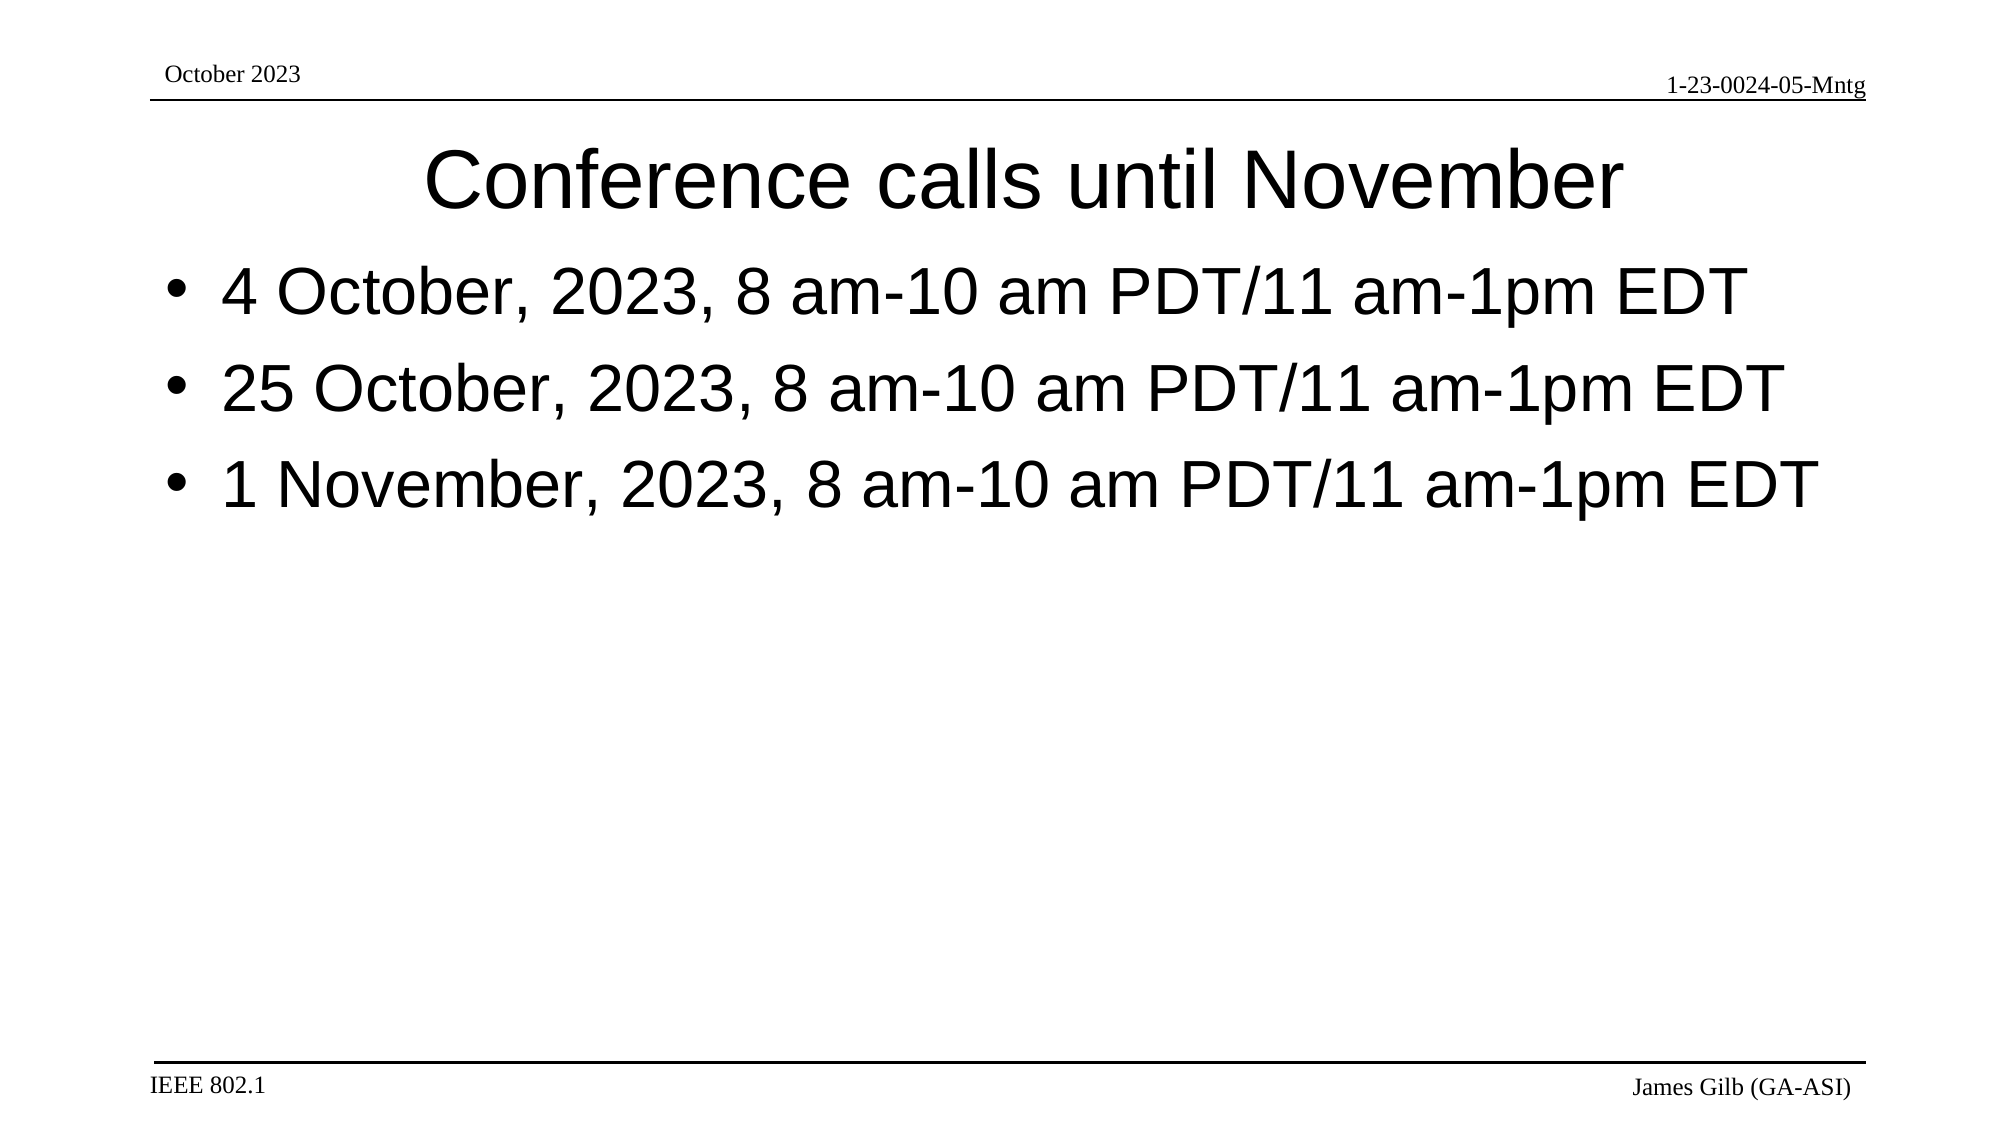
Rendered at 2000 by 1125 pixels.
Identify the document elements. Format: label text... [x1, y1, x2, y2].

list 4 October, 2023, 8 am-10 am PDT/11 am-1pm EDT 25 October, 2023, 8 am-10 am PDT/11 am-1pm EDT 1 November, 2023, 8 am-10 am PDT/11 am-1pm EDT [150, 239, 1900, 1051]
title Conference calls until November [149, 112, 1900, 238]
